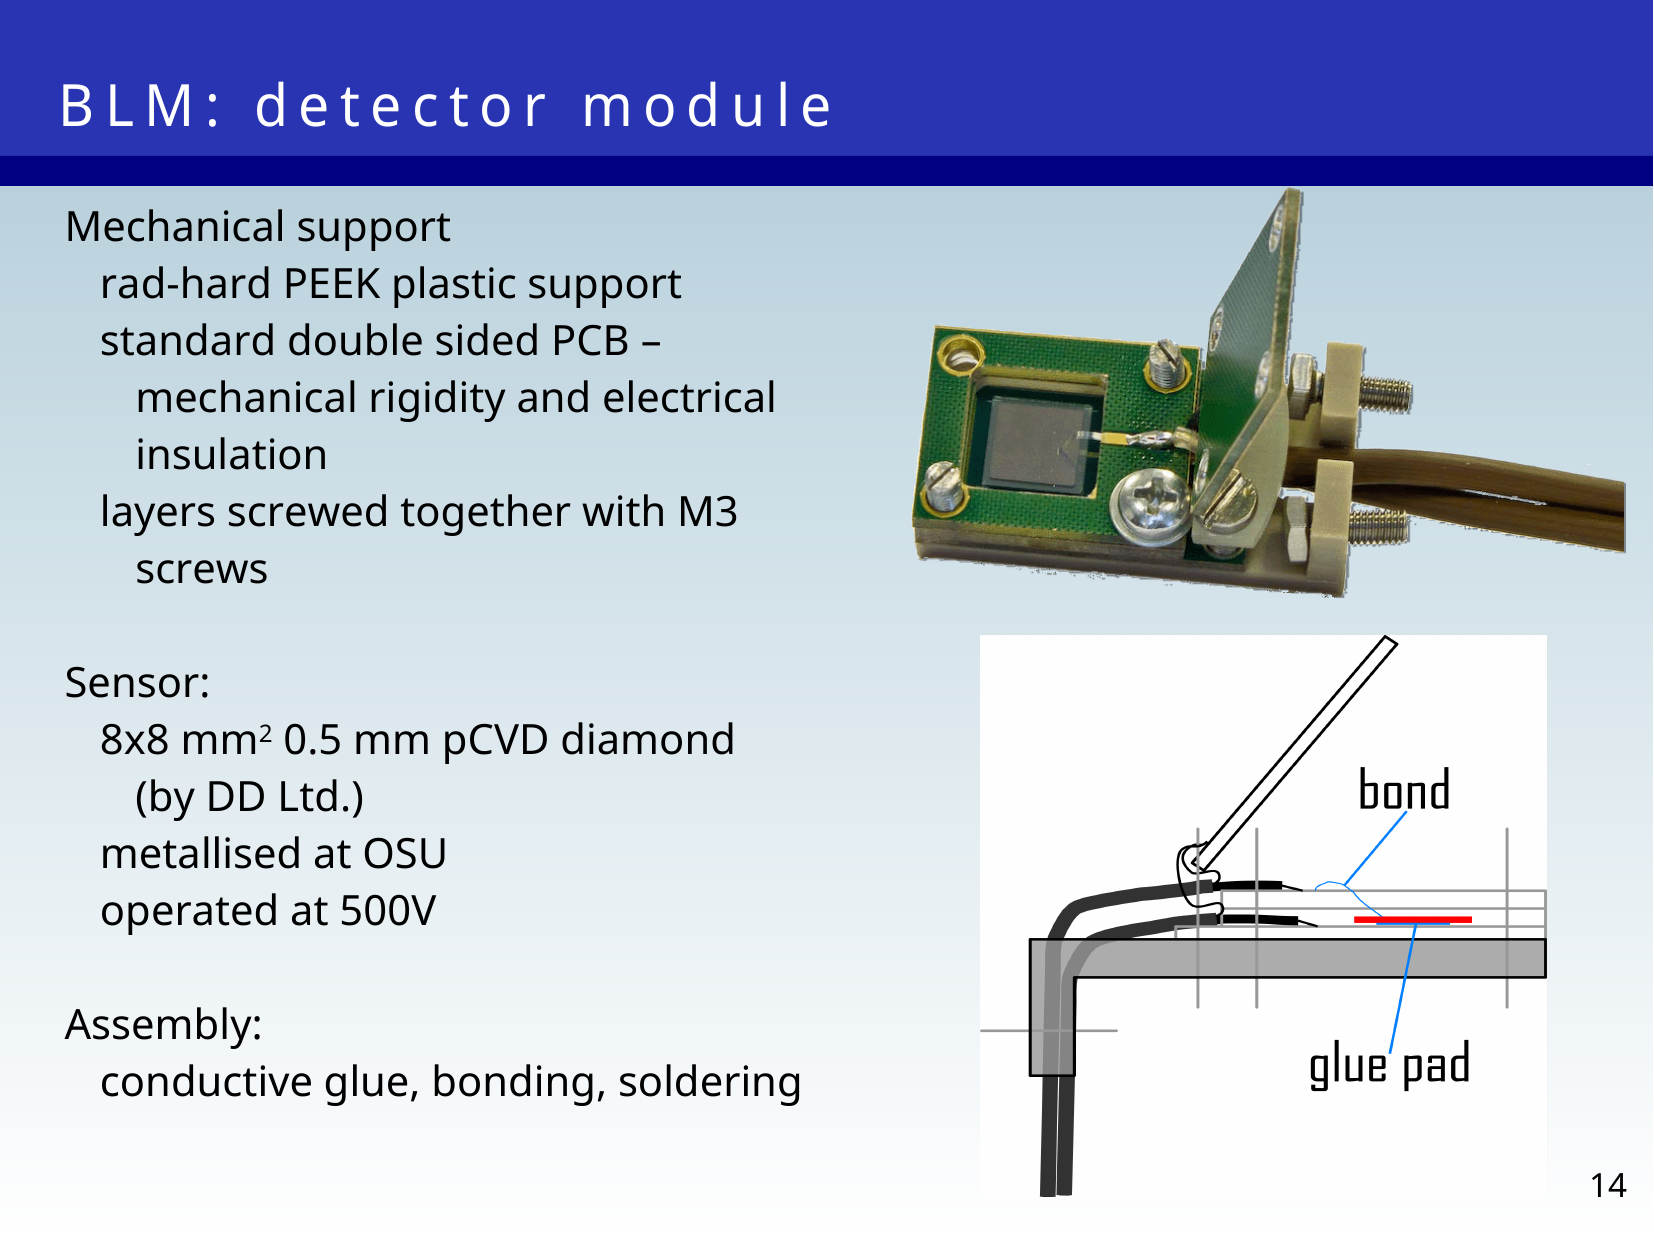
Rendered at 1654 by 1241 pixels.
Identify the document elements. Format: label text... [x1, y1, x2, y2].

title BLM: detector module [58, 29, 1613, 178]
picture [980, 635, 1547, 1197]
picture [911, 187, 1624, 598]
text_box Mechanical support rad-hard PEEK plastic support standard double sided PCB – mechanical rigidity and electrical insulation layers screwed together with M3 screws Sensor: 8x8 mm2 0.5 mm pCVD diamond (by DD Ltd.) metallised at OSU operated at 500V Assembly: conductive glue, bonding, soldering [29, 222, 867, 1084]
